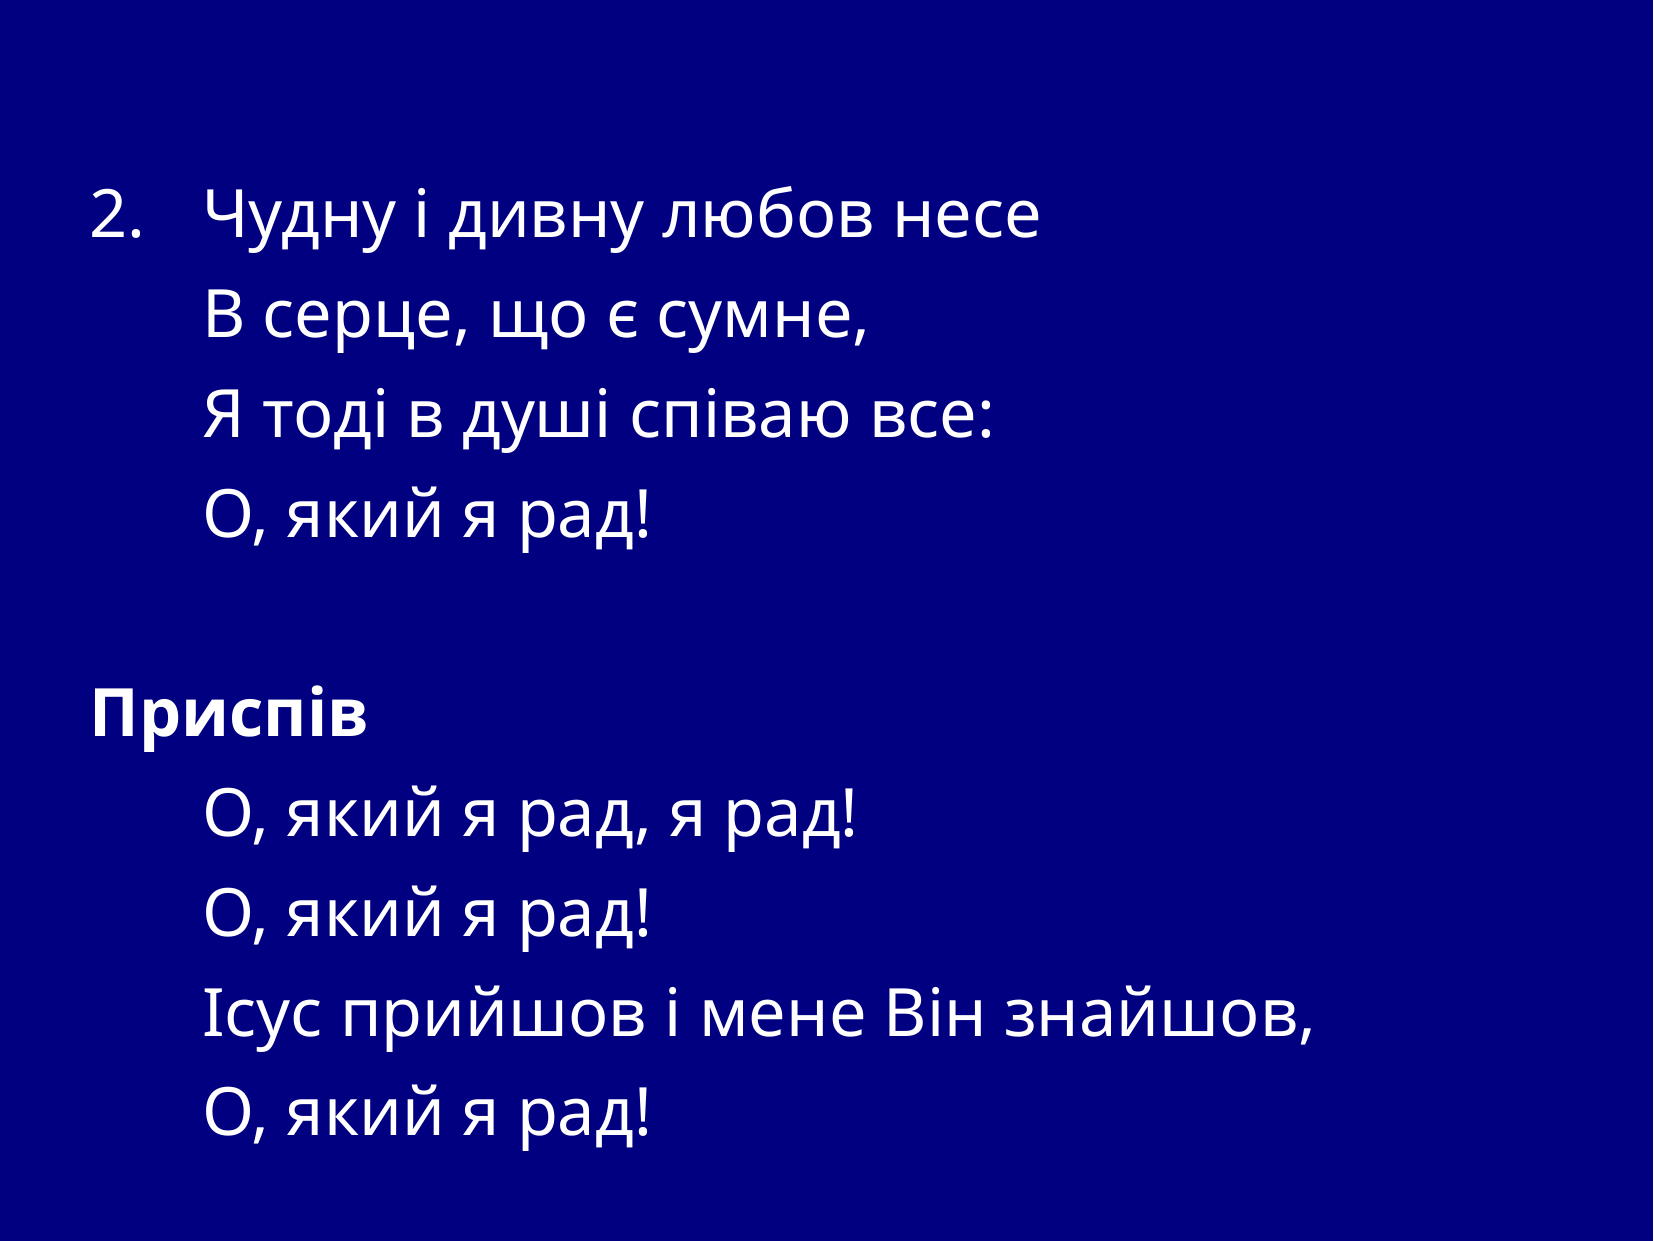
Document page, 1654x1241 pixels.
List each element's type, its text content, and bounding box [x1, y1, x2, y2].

text_box 2. Чудну і дивну любов несе В серце, що є сумне, Я тоді в душі співаю все: О, який я рад! Приспів О, який я рад, я рад! О, який я рад! Ісус прийшов і мене Він знайшов, О, який я рад! [75, 150, 1576, 1163]
